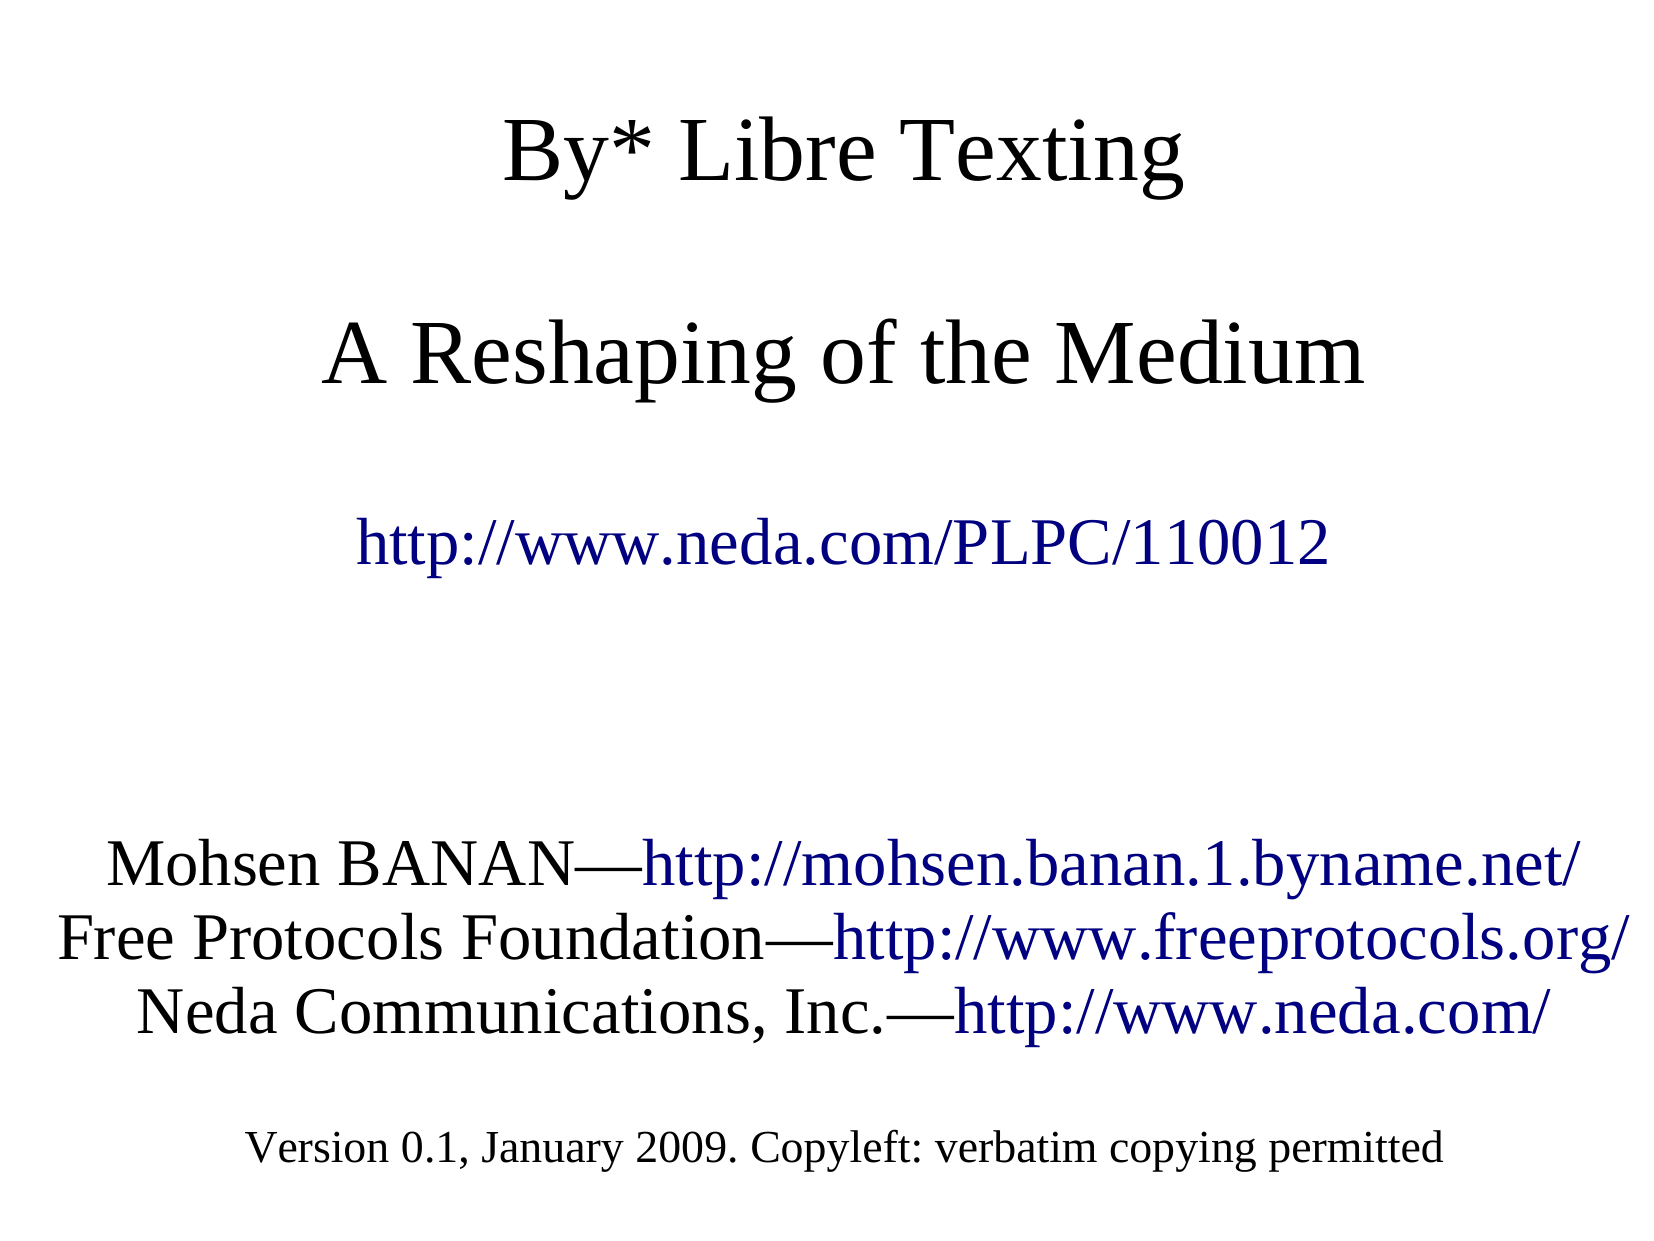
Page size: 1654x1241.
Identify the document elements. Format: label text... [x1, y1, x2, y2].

text_box Mohsen BANAN—http://mohsen.banan.1.byname.net/ Free Protocols Foundation—http://www.freeprotocols.org/ Neda Communications, Inc.—http://www.neda.com/ Version 0.1, January 2009. Copyleft: verbatim copying permitted [0, 758, 1654, 1241]
title By* Libre Texting A Reshaping of the Medium http://www.neda.com/PLPC/110012 [35, 71, 1654, 708]
